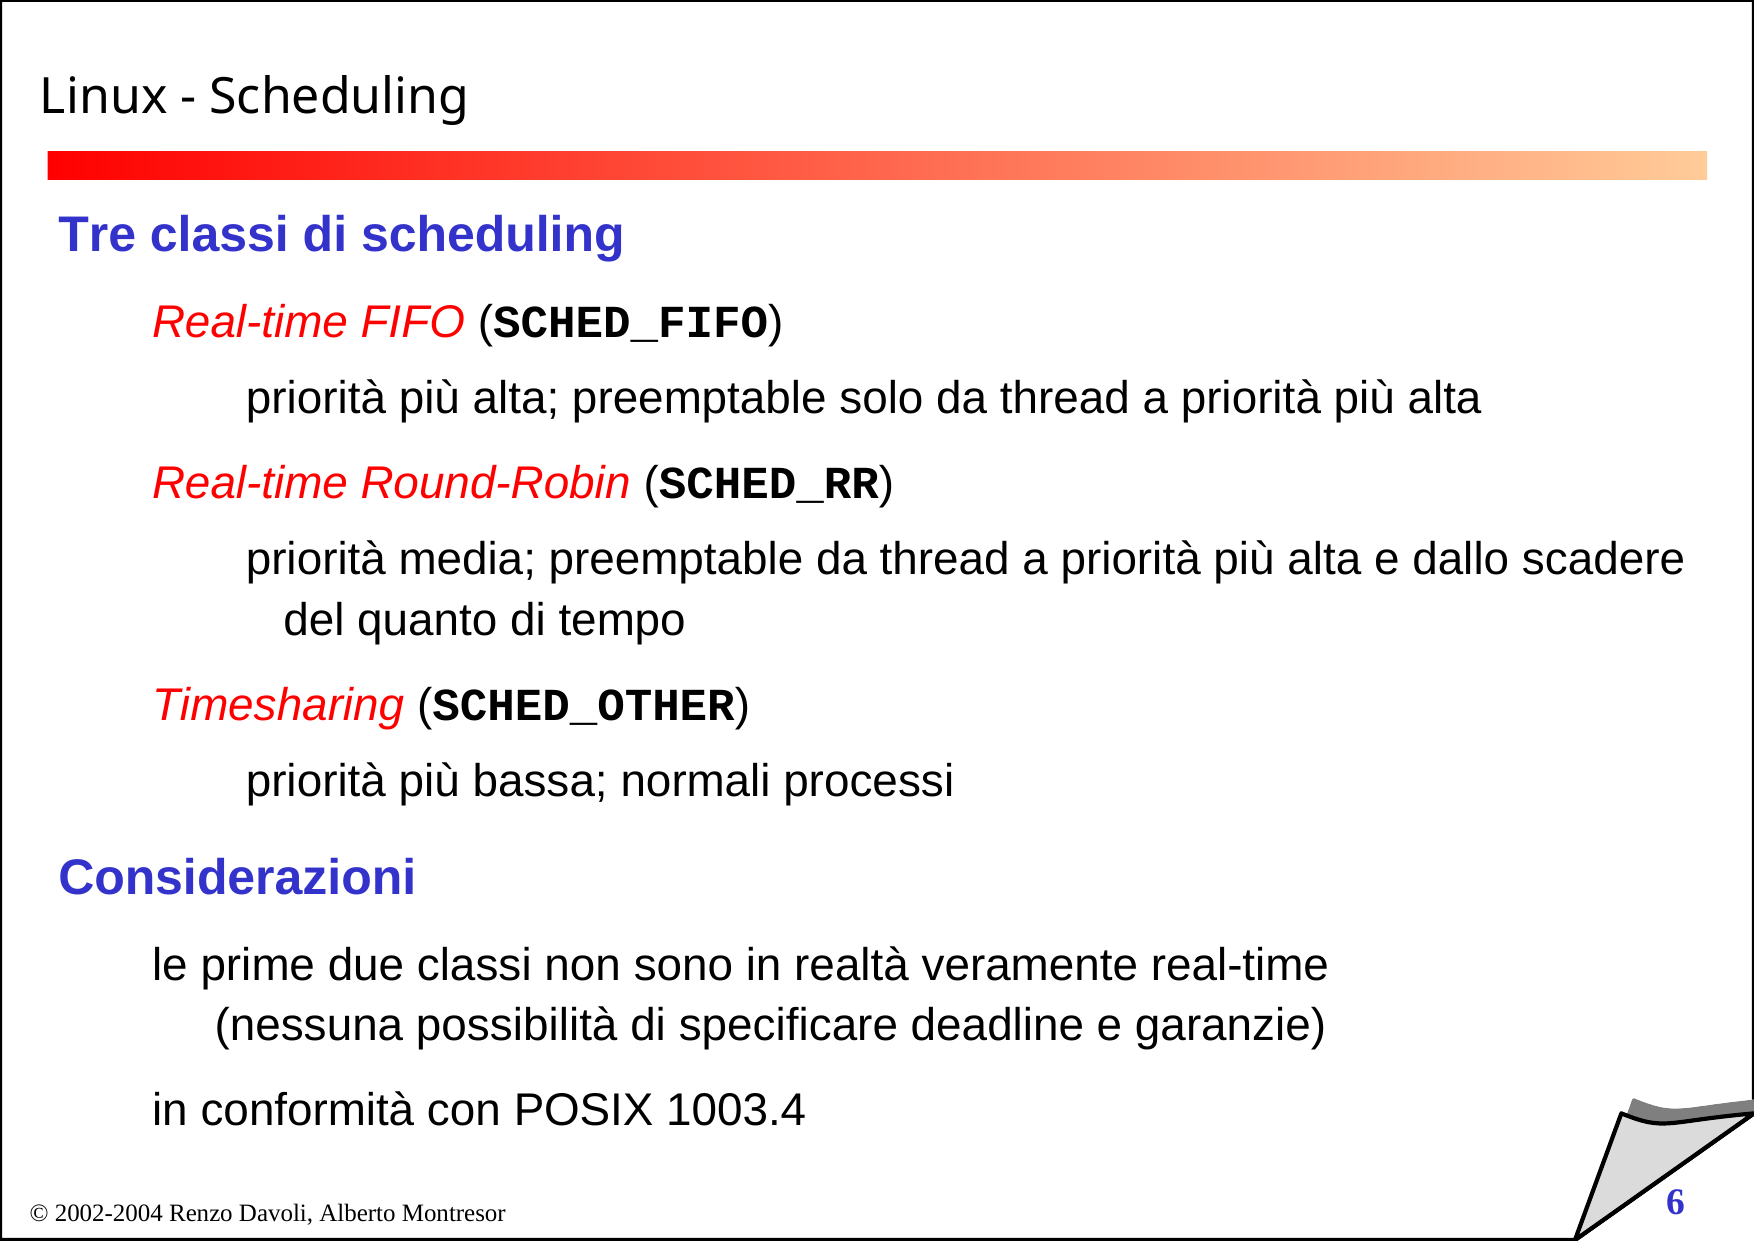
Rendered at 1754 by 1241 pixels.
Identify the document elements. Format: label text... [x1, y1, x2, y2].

title Linux - Scheduling [40, 49, 1714, 144]
list Tre classi di scheduling Real-time FIFO (SCHED_FIFO) priorità più alta; preemptable solo da thread a priorità più alta Real-time Round-Robin (SCHED_RR) priorità media; preemptable da thread a priorità più alta e dallo scadere del quanto di tempo Timesharing (SCHED_OTHER) priorità più bassa; normali processi Considerazioni le prime due classi non sono in realtà veramente real-time (nessuna possibilità di specificare deadline e garanzie) in conformità con POSIX 1003.4 [58, 206, 1696, 1148]
